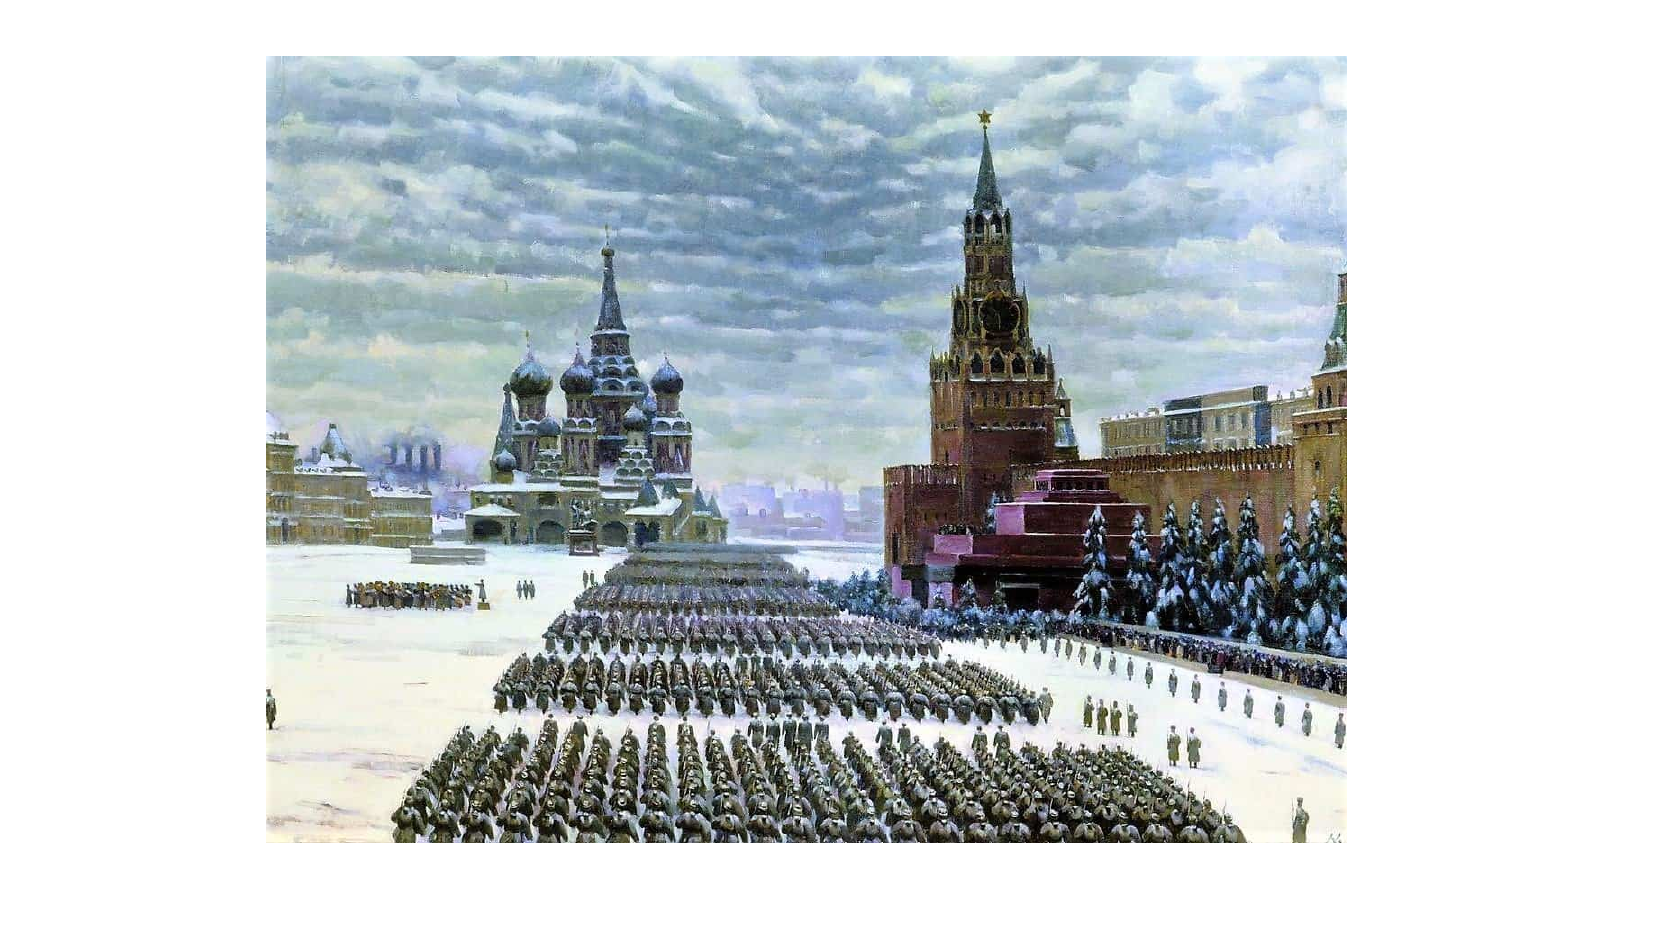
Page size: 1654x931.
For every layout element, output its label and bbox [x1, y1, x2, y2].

picture [266, 56, 1347, 843]
